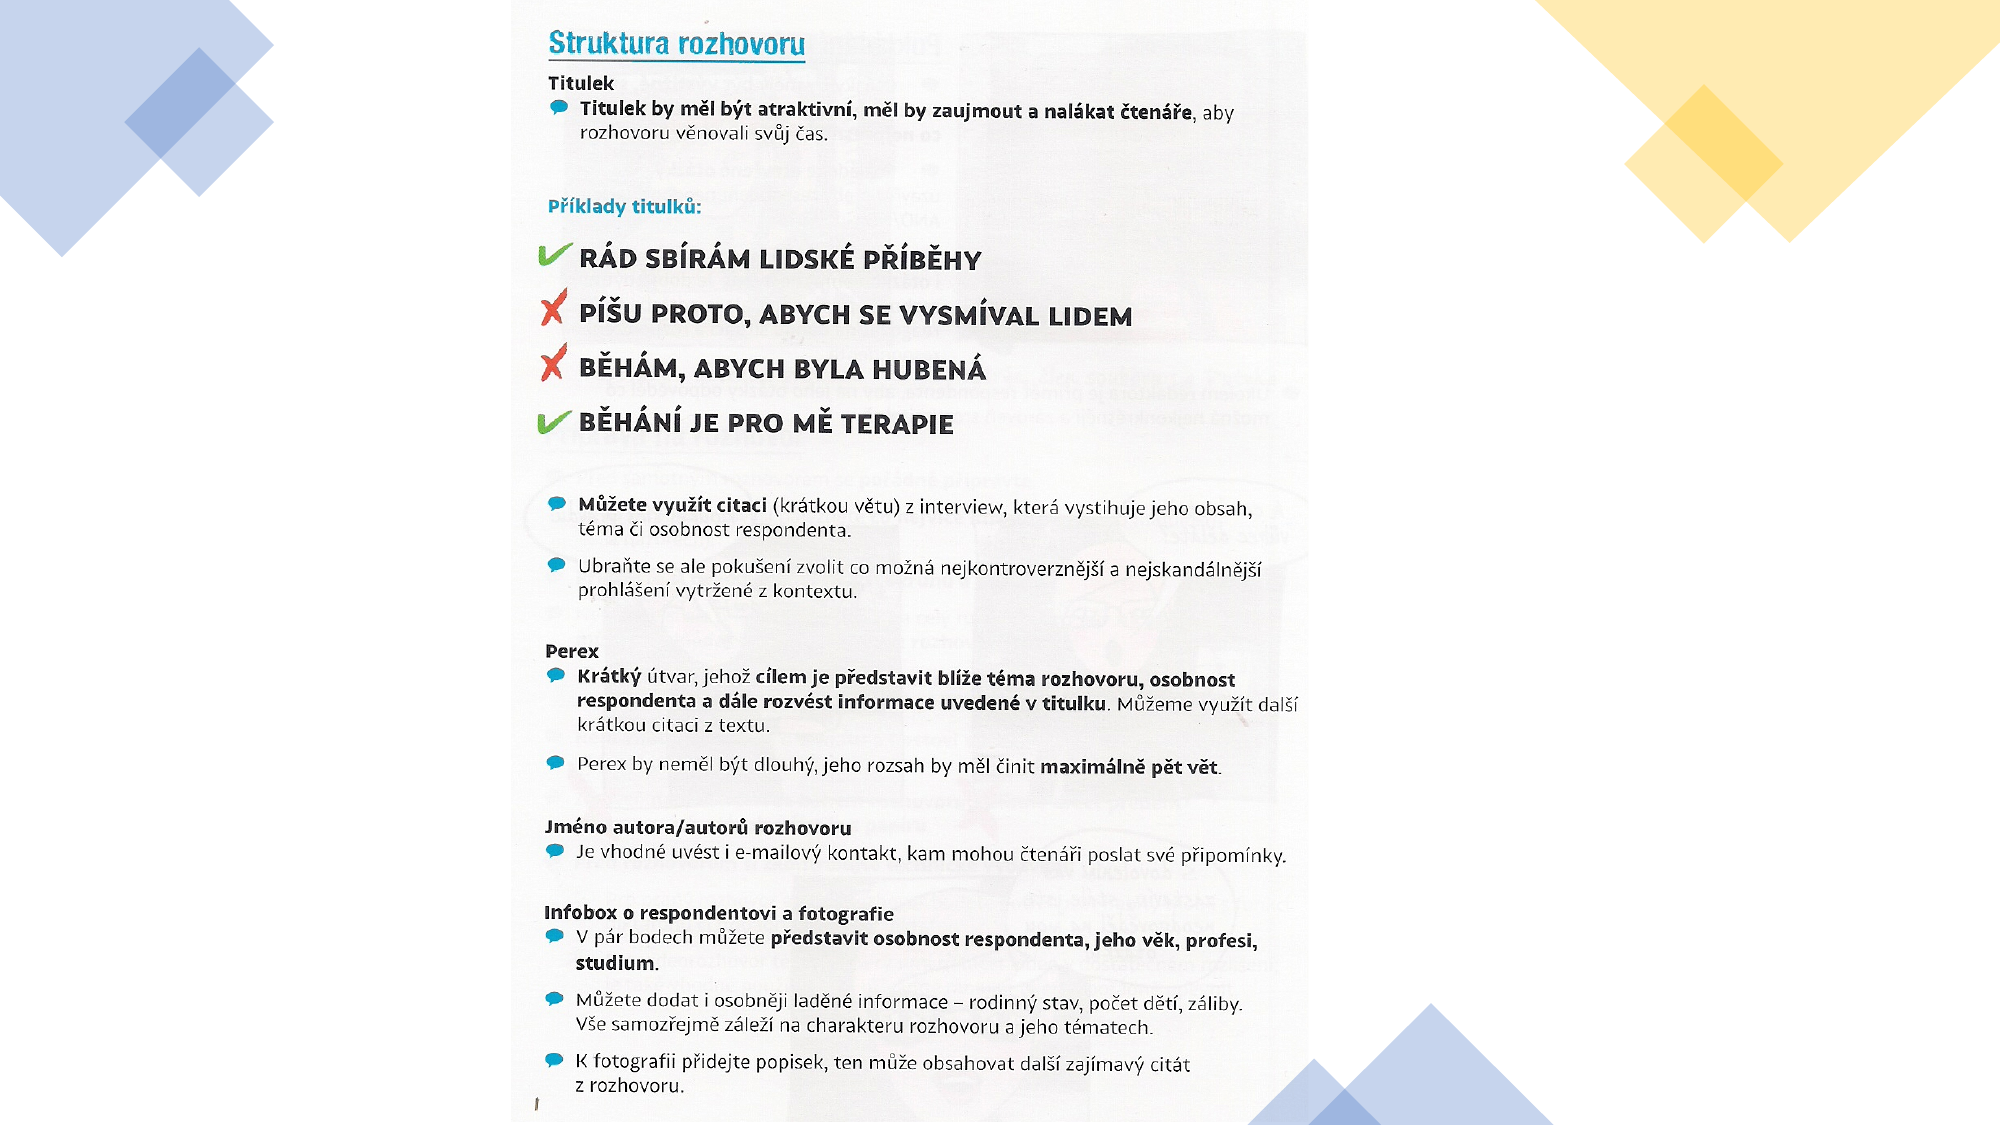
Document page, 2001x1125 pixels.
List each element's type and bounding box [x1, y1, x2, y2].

picture [511, 0, 1309, 1122]
text_box [0, 0, 2000, 1125]
